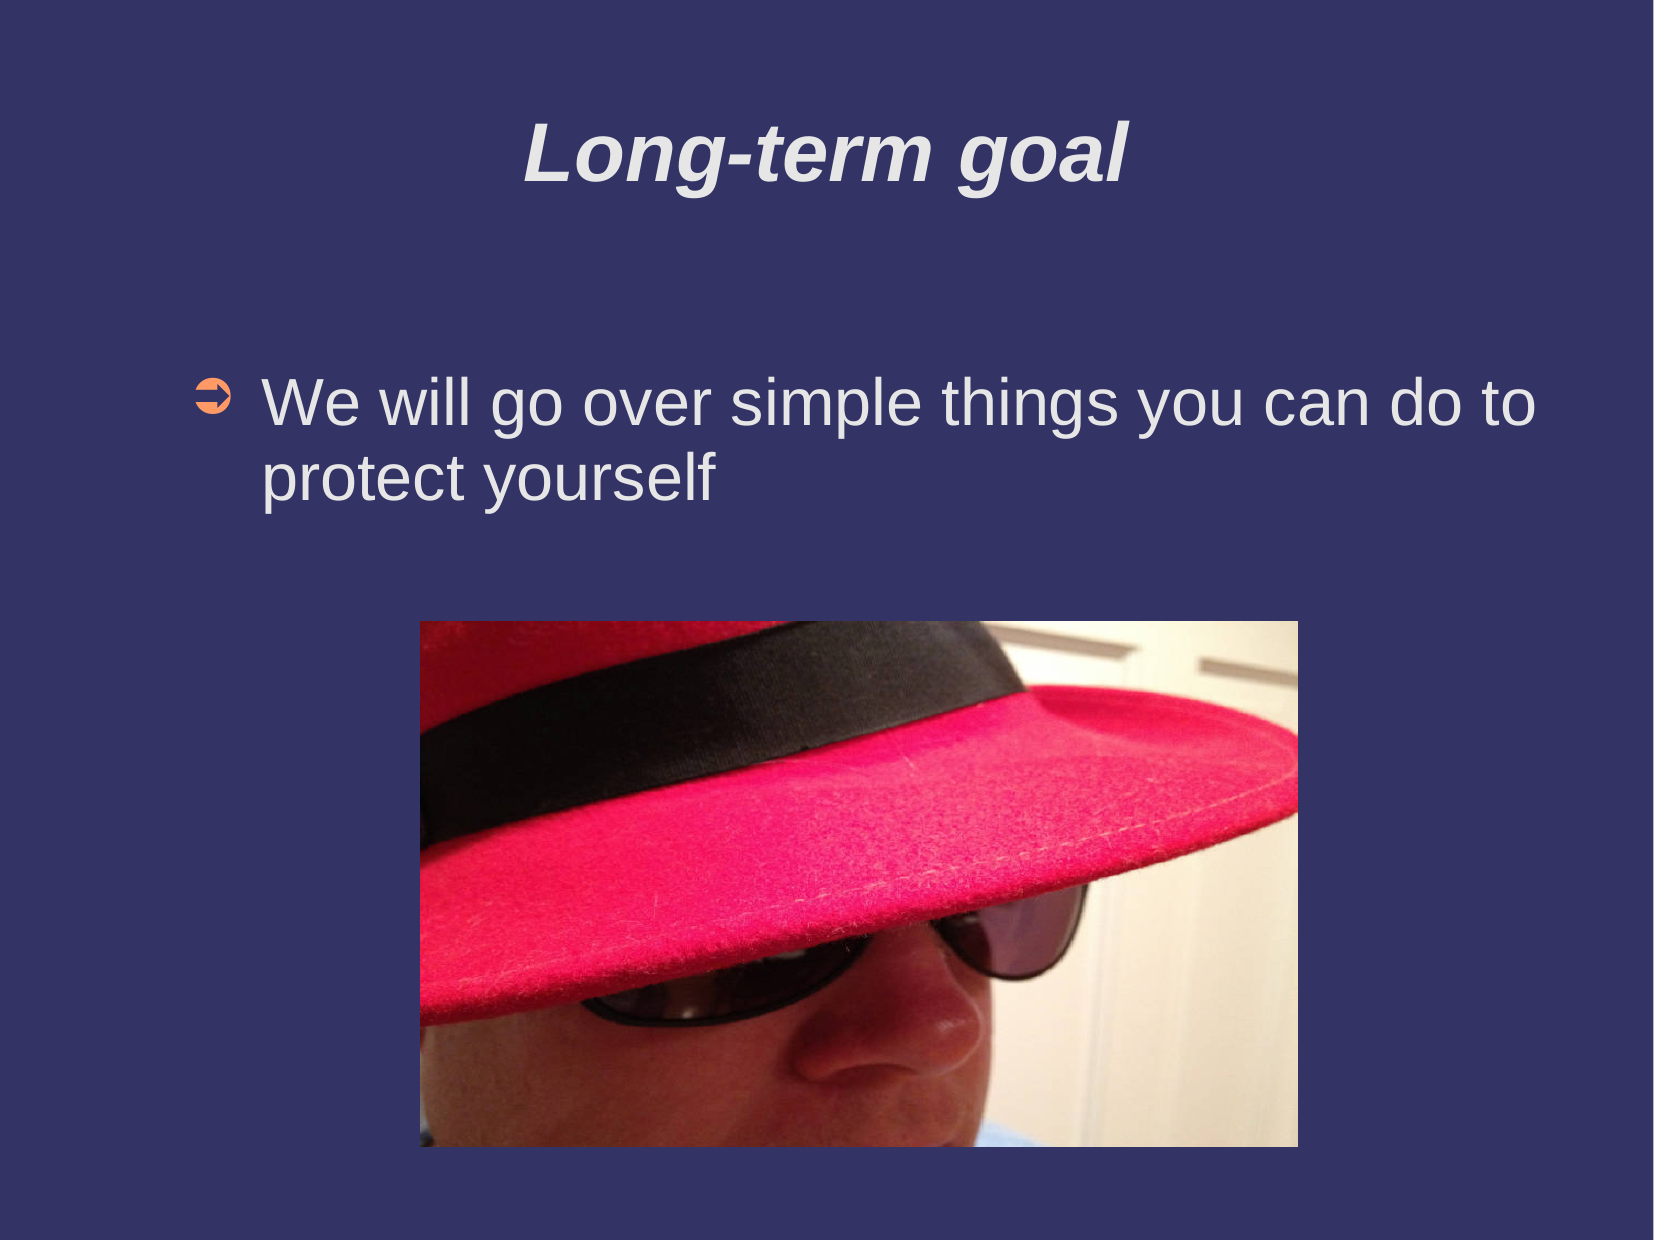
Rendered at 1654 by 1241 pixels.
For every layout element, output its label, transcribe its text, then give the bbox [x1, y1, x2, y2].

list We will go over simple things you can do to protect yourself [178, 364, 1570, 1147]
picture [420, 621, 1298, 1147]
title Long-term goal [82, 49, 1571, 257]
